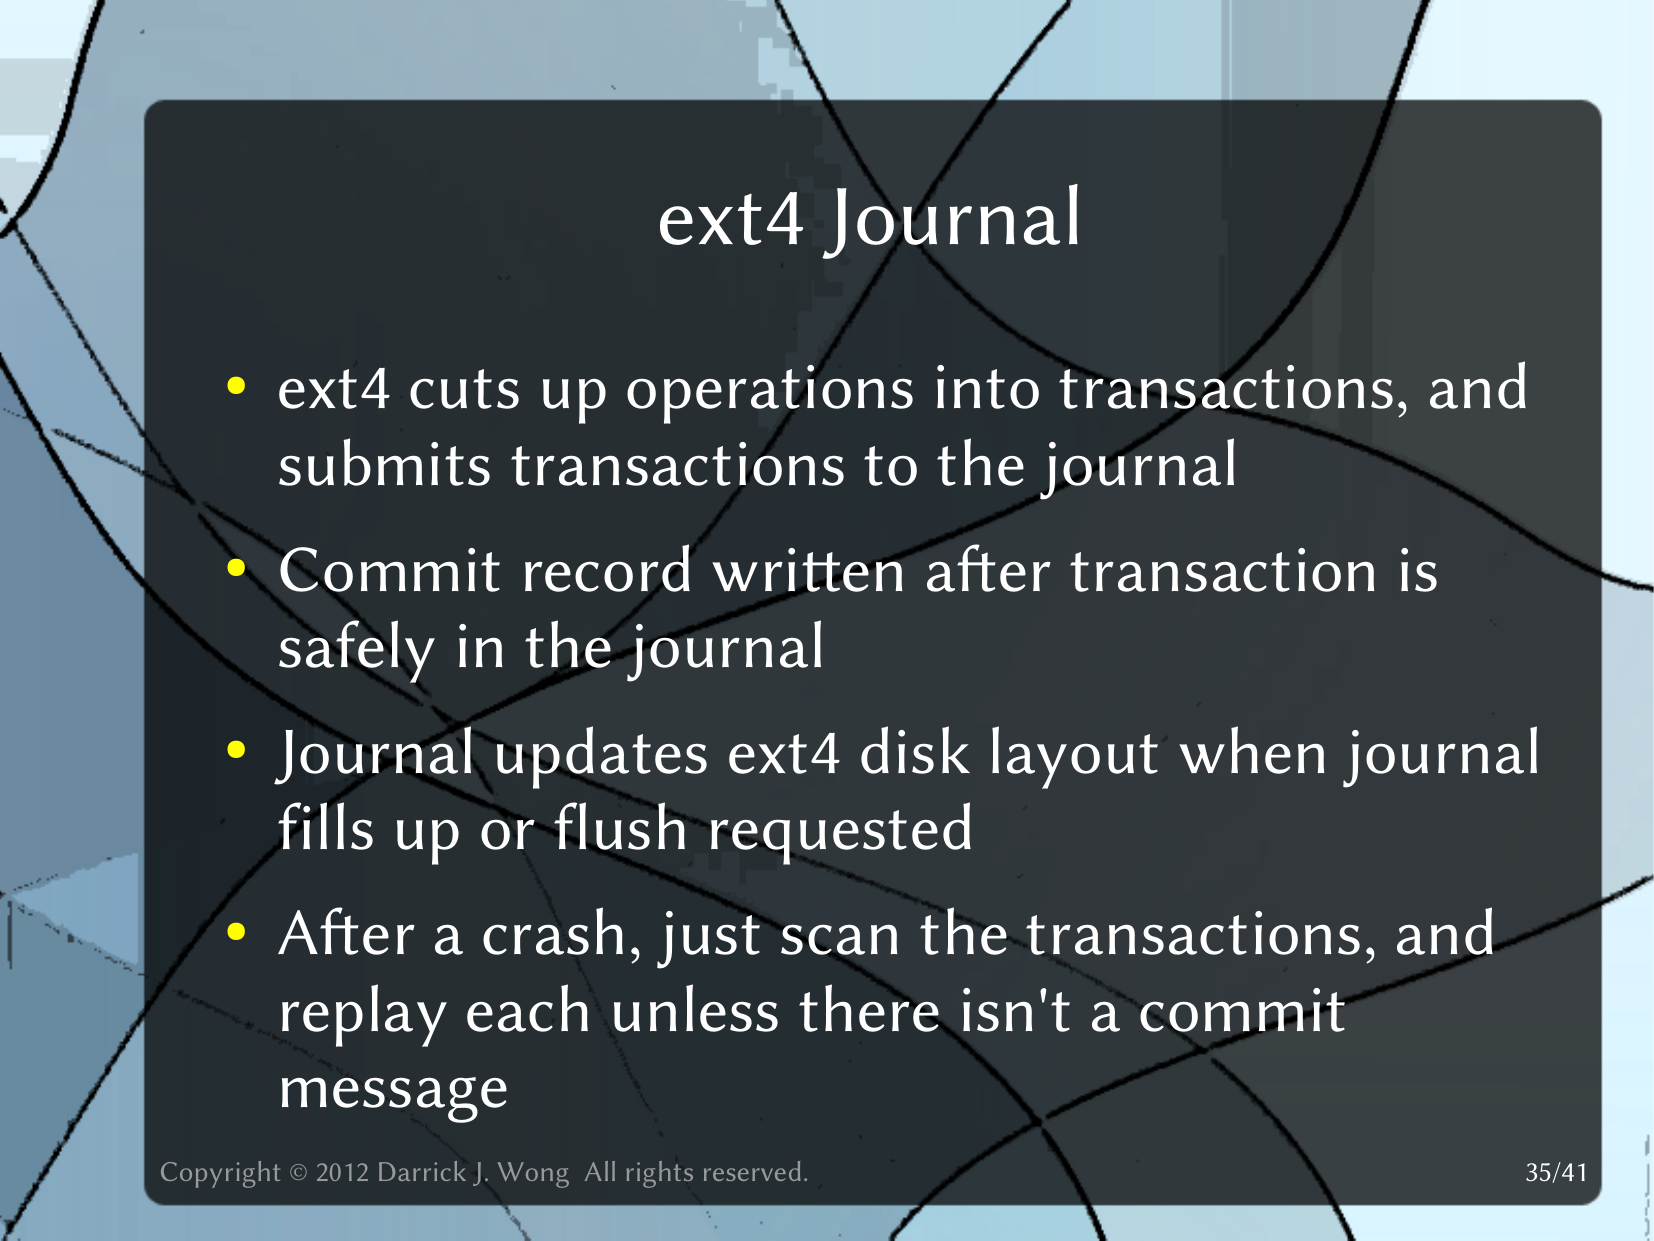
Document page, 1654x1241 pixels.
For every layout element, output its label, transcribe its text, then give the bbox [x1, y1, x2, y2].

picture [0, 0, 1654, 1241]
title ext4 Journal [159, 108, 1583, 325]
list ext4 cuts up operations into transactions, and submits transactions to the journal Commit record written after transaction is safely in the journal Journal updates ext4 disk layout when journal fills up or flush requested After a crash, just scan the transactions, and replay each unless there isn't a commit message [206, 349, 1571, 1125]
